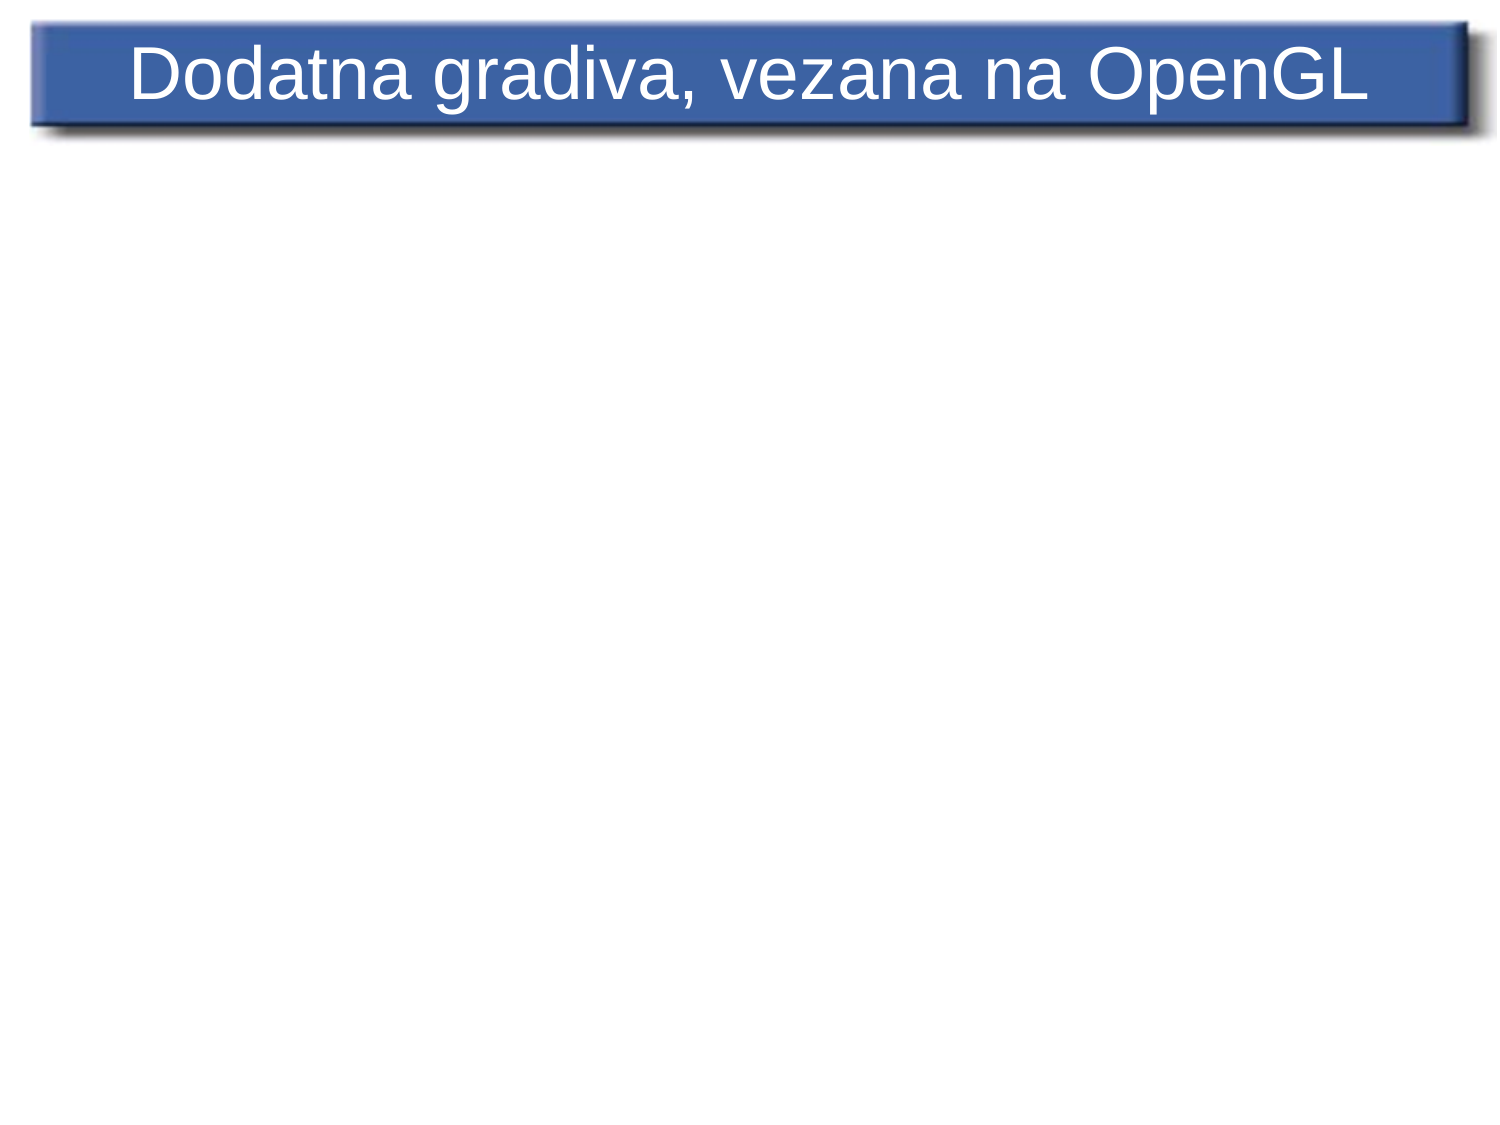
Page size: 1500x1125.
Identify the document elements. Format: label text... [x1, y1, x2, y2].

title Dodatna gradiva, vezana na OpenGL [112, 0, 1388, 122]
picture [29, 18, 1497, 146]
